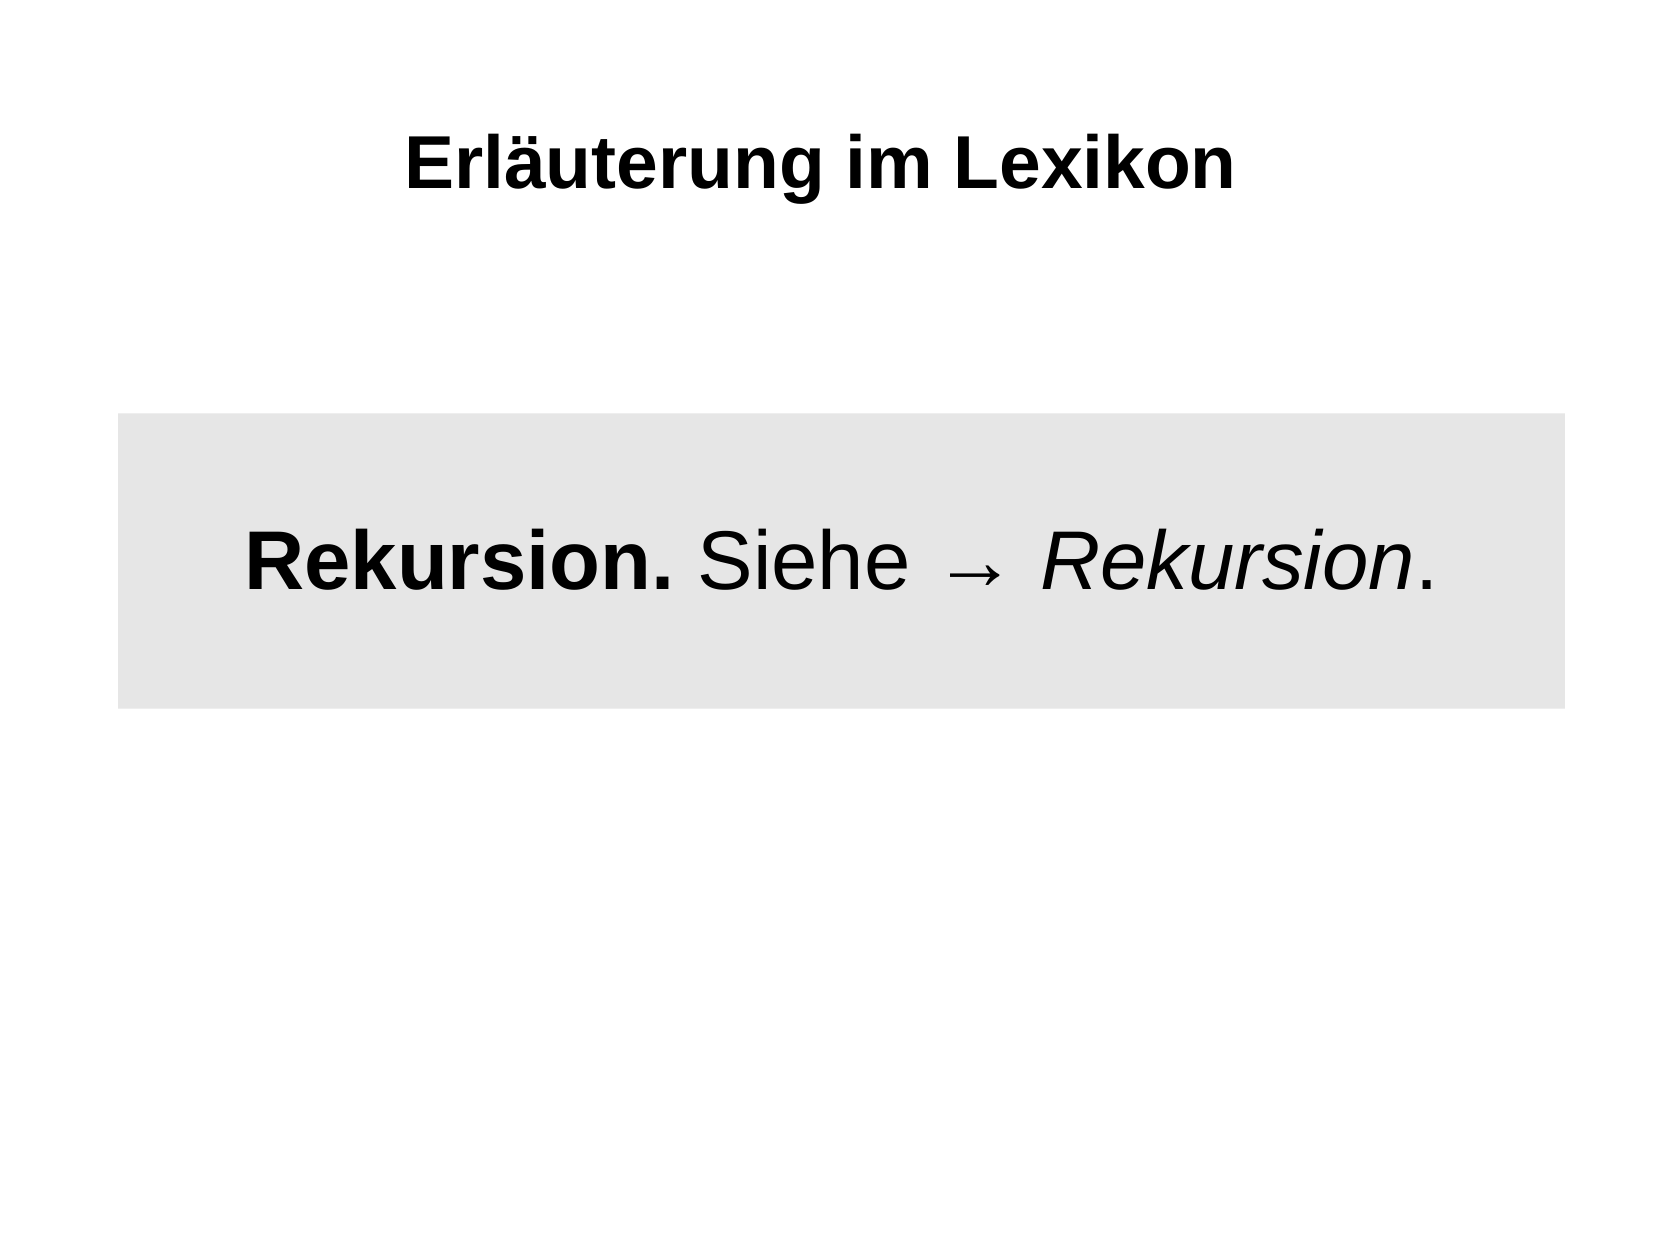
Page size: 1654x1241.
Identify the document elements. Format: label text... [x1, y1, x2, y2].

text_box Rekursion. Siehe → Rekursion. [118, 413, 1565, 709]
title Erläuterung im Lexikon [76, 118, 1565, 207]
